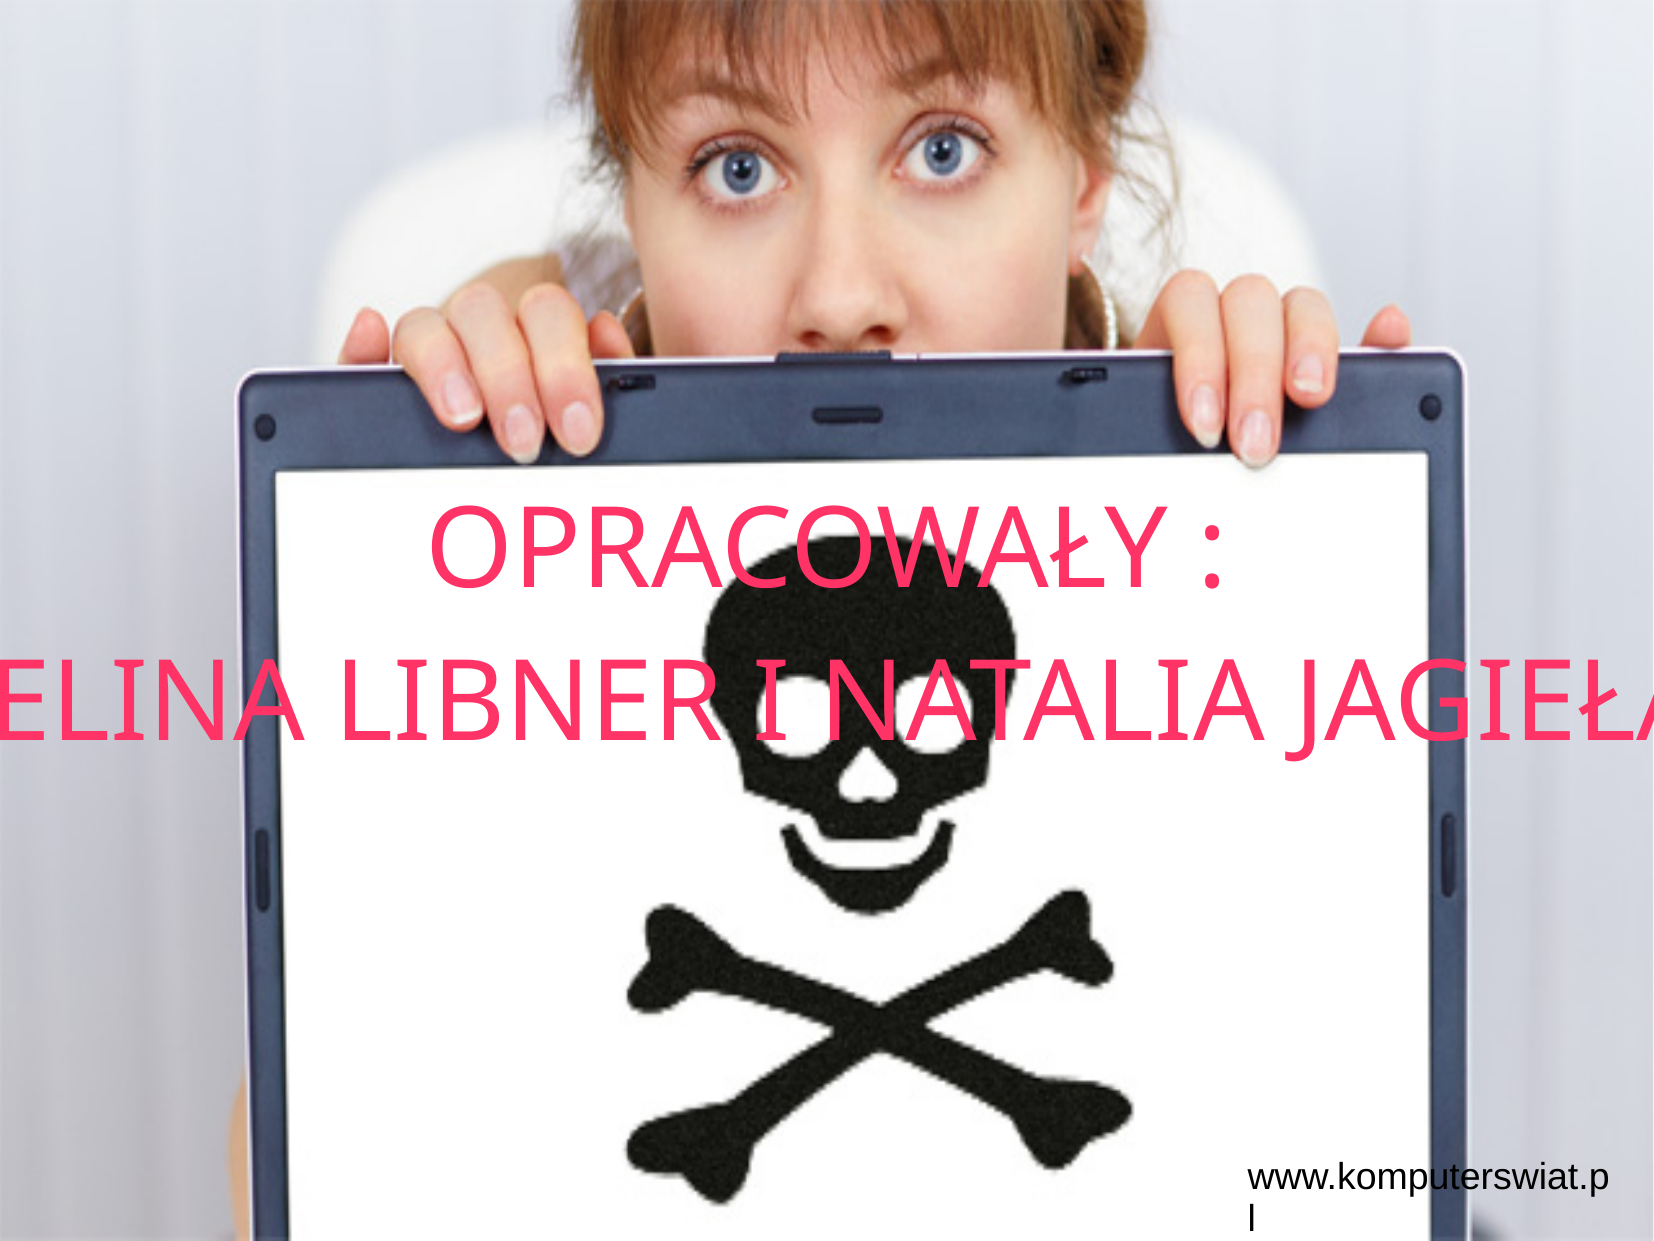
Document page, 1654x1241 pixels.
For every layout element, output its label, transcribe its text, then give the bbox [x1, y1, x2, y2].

text_box www.komputerswiat.pl [1233, 1147, 1630, 1205]
picture [0, 0, 1654, 1241]
